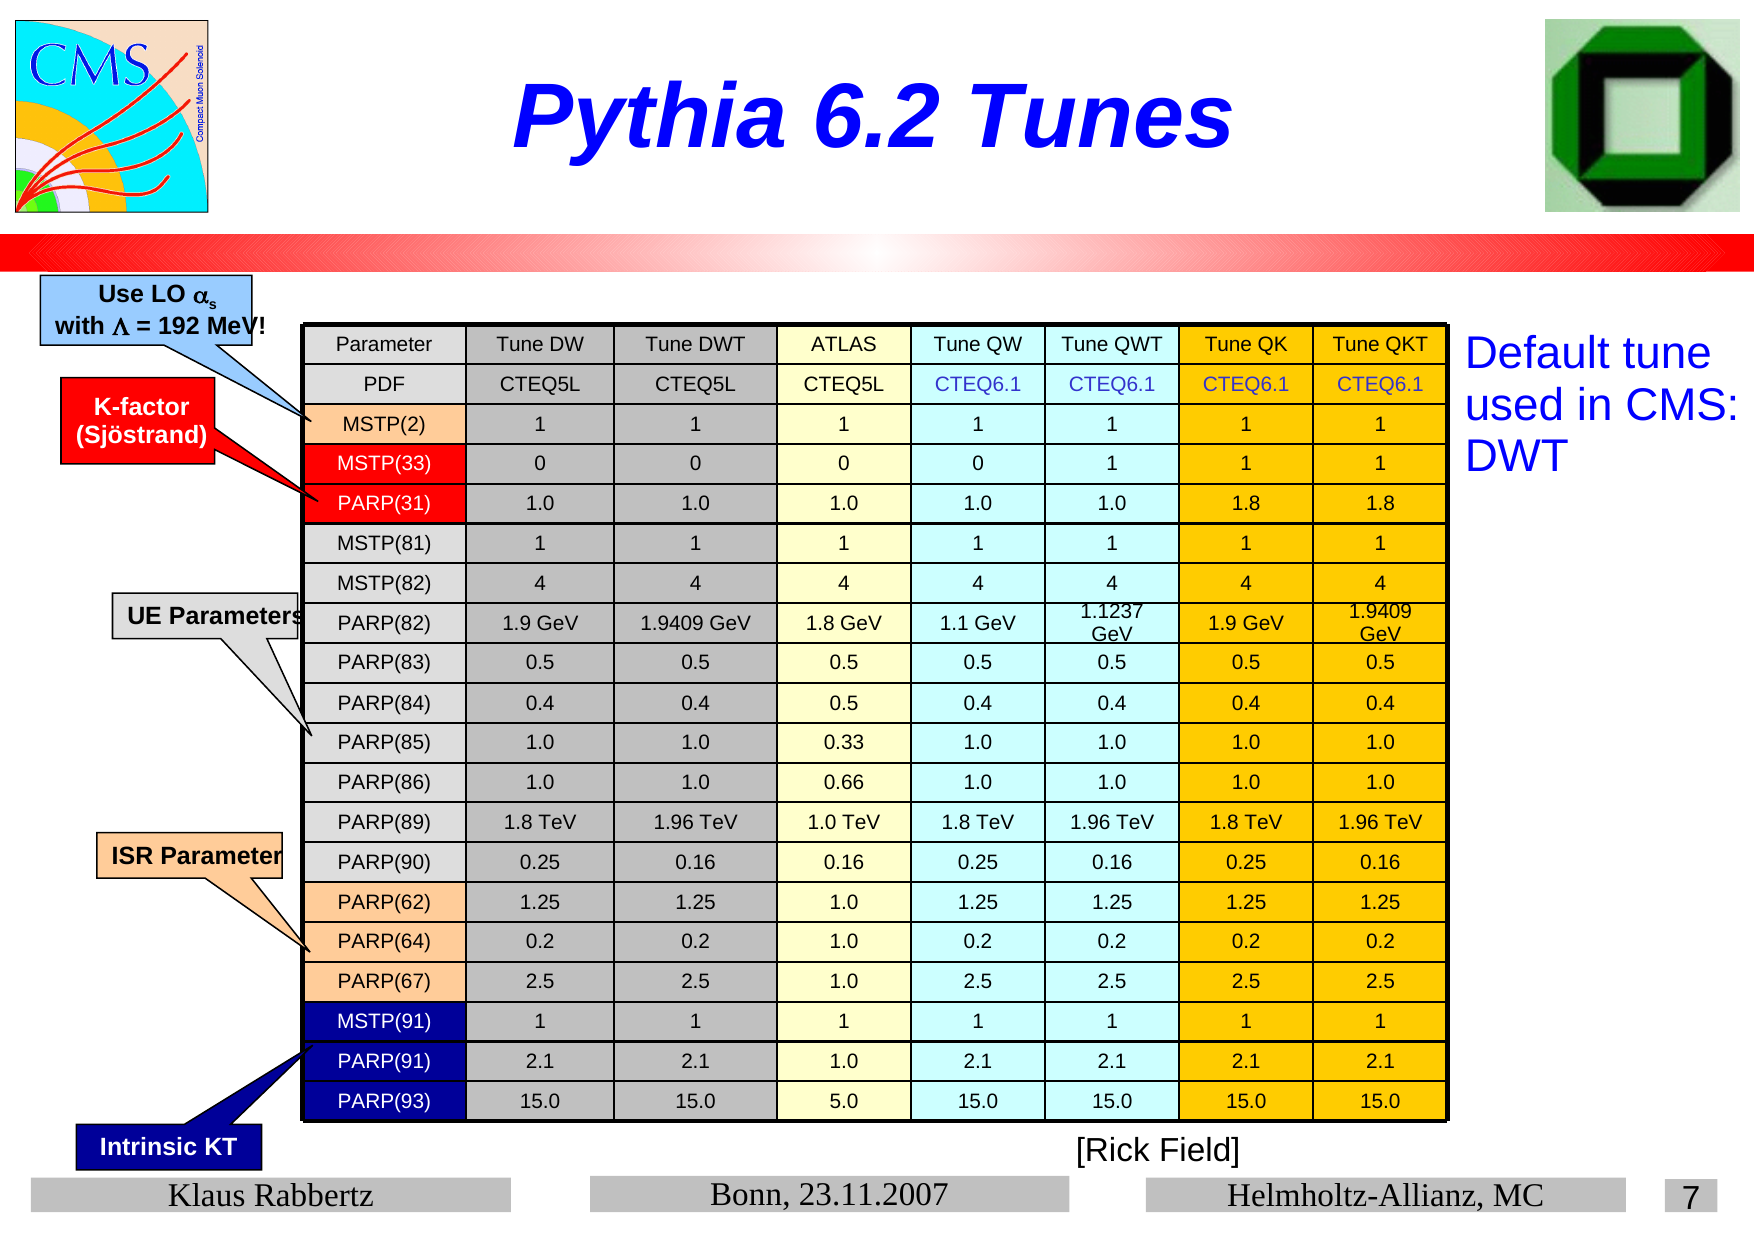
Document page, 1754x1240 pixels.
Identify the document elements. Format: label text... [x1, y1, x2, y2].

text_box 4 [615, 564, 776, 602]
text_box 15.0 [1180, 1082, 1312, 1119]
text_box 0 [615, 445, 776, 483]
text_box 1.0 [778, 923, 910, 961]
text_box 1.0 [1046, 724, 1178, 762]
text_box 1.8 TeV [912, 803, 1044, 841]
text_box 0.33 [778, 724, 910, 762]
text_box 1.8 TeV [1180, 803, 1312, 841]
text_box PARP(83) [305, 644, 465, 682]
text_box CTEQ5L [615, 365, 776, 403]
text_box 0.2 [1314, 923, 1445, 961]
text_box 1 [1046, 1003, 1178, 1040]
text_box 0.16 [1314, 843, 1445, 881]
text_box 1.25 [1314, 883, 1445, 921]
text_box 1.0 [615, 764, 776, 801]
text_box PDF [305, 365, 465, 403]
text_box CTEQ6.1 [912, 365, 1044, 403]
text_box 0 [912, 445, 1044, 483]
text_box 0.16 [1046, 843, 1178, 881]
text_box 1 [615, 1003, 776, 1040]
text_box MSTP(81) [305, 525, 465, 562]
text_box 1 [912, 405, 1044, 443]
text_box 1 [778, 1003, 910, 1040]
text_box 1.0 [1314, 764, 1445, 801]
picture [1545, 19, 1740, 212]
text_box PARP(86) [305, 764, 465, 801]
text_box 0.2 [615, 923, 776, 961]
text_box MSTP(91) [305, 1003, 465, 1040]
text_box 0.5 [778, 644, 910, 682]
text_box 1.0 [1046, 764, 1178, 801]
text_box 0.4 [467, 684, 613, 722]
text_box 4 [1180, 564, 1312, 602]
text_box 1.25 [615, 883, 776, 921]
text_box 2.1 [1046, 1043, 1178, 1080]
picture [14, 19, 209, 213]
text_box 1.0 [912, 764, 1044, 801]
text_box 0.4 [912, 684, 1044, 722]
text_box 4 [1314, 564, 1445, 602]
text_box 15.0 [912, 1082, 1044, 1119]
text_box 1.9409 GeV [1314, 604, 1445, 642]
text_box 1 [1180, 1003, 1312, 1040]
text_box 0.16 [778, 843, 910, 881]
text_box 1.25 [1180, 883, 1312, 921]
text_box 0.4 [1046, 684, 1178, 722]
text_box PARP(82) [305, 604, 465, 642]
text_box 1.8 GeV [778, 604, 910, 642]
text_box 0.2 [912, 923, 1044, 961]
text_box PARP(31) [305, 485, 465, 522]
text_box 1 [912, 1003, 1044, 1040]
text_box PARP(85) [305, 724, 465, 762]
text_box 1.1 GeV [912, 604, 1044, 642]
text_box 1.0 [467, 764, 613, 801]
text_box 0.5 [615, 644, 776, 682]
text_box 1.0 [778, 485, 910, 522]
text_box Tune QKT [1314, 327, 1445, 363]
text_box Tune DWT [615, 327, 776, 363]
text_box ATLAS [778, 327, 910, 363]
text_box 0.2 [1046, 923, 1178, 961]
text_box 1.0 [778, 963, 910, 1001]
text_box 0.25 [1180, 843, 1312, 881]
text_box 1.96 TeV [615, 803, 776, 841]
text_box 2.5 [615, 963, 776, 1001]
text_box ISR Parameter [96, 832, 311, 953]
text_box 0.5 [778, 684, 910, 722]
text_box 1 [1180, 525, 1312, 562]
text_box 2.1 [1314, 1043, 1445, 1080]
text_box MSTP(2) [305, 405, 465, 443]
text_box 1 [1180, 405, 1312, 443]
text_box 0 [467, 445, 613, 483]
text_box 2.1 [912, 1043, 1044, 1080]
text_box 2.1 [615, 1043, 776, 1080]
text_box 1.0 [1314, 724, 1445, 762]
text_box 0.4 [1314, 684, 1445, 722]
text_box 1 [1046, 525, 1178, 562]
text_box Tune QK [1180, 327, 1312, 363]
text_box PARP(62) [305, 883, 465, 921]
text_box 2.5 [912, 963, 1044, 1001]
text_box 4 [1046, 564, 1178, 602]
text_box PARP(91) [305, 1043, 465, 1080]
text_box Tune DW [467, 327, 613, 363]
text_box 0.5 [912, 644, 1044, 682]
text_box 15.0 [467, 1082, 613, 1119]
text_box Use LO s with  = 192 MeV! [40, 275, 312, 422]
text_box 4 [778, 564, 910, 602]
text_box 1.0 [912, 724, 1044, 762]
text_box 1.9 GeV [1180, 604, 1312, 642]
text_box 1 [778, 405, 910, 443]
text_box 1.25 [912, 883, 1044, 921]
text_box CTEQ6.1 [1046, 365, 1178, 403]
text_box 1 [467, 405, 613, 443]
text_box 1.0 [1180, 764, 1312, 801]
text_box 1 [1314, 525, 1445, 562]
text_box 1.9409 GeV [615, 604, 776, 642]
text_box 1 [1314, 405, 1445, 443]
text_box 0.25 [912, 843, 1044, 881]
text_box 1 [912, 525, 1044, 562]
text_box PARP(90) [305, 843, 465, 881]
title Pythia 6.2 Tunes [214, 11, 1534, 219]
text_box 0.4 [615, 684, 776, 722]
text_box 2.1 [467, 1043, 613, 1080]
text_box Tune QW [912, 327, 1044, 363]
text_box CTEQ6.1 [1314, 365, 1445, 403]
text_box 0.5 [1314, 644, 1445, 682]
text_box 1.0 [1046, 485, 1178, 522]
text_box 1 [615, 405, 776, 443]
text_box 1 [615, 525, 776, 562]
text_box 1.0 [778, 883, 910, 921]
text_box 1.1237 GeV [1046, 604, 1178, 642]
text_box 0.5 [467, 644, 613, 682]
text_box PARP(64) [305, 923, 465, 961]
text_box 1 [778, 525, 910, 562]
text_box 1.0 [778, 1043, 910, 1080]
text_box 2.5 [467, 963, 613, 1001]
text_box 1.0 [615, 724, 776, 762]
text_box 0.25 [467, 843, 613, 881]
text_box 1.25 [467, 883, 613, 921]
text_box 1.0 [467, 724, 613, 762]
text_box 0.66 [778, 764, 910, 801]
text_box CTEQ5L [467, 365, 613, 403]
text_box Intrinsic KT [76, 1045, 313, 1170]
text_box 1 [467, 525, 613, 562]
text_box 1.0 [1180, 724, 1312, 762]
text_box 4 [912, 564, 1044, 602]
text_box 1 [467, 1003, 613, 1040]
text_box [Rick Field] [1061, 1123, 1256, 1176]
text_box 1.8 [1180, 485, 1312, 522]
text_box Parameter [305, 327, 465, 363]
text_box 0.16 [615, 843, 776, 881]
text_box PARP(67) [305, 963, 465, 1001]
text_box 0 [778, 445, 910, 483]
text_box CTEQ5L [778, 365, 910, 403]
text_box 1.9 GeV [467, 604, 613, 642]
text_box PARP(93) [305, 1082, 465, 1119]
text_box 1 [1180, 445, 1312, 483]
text_box 1.8 TeV [467, 803, 613, 841]
text_box 1.0 [912, 485, 1044, 522]
text_box MSTP(82) [305, 564, 465, 602]
text_box 1 [1046, 445, 1178, 483]
text_box 1.0 TeV [778, 803, 910, 841]
text_box 1 [1314, 445, 1445, 483]
text_box 2.5 [1046, 963, 1178, 1001]
text_box 5.0 [778, 1082, 910, 1119]
text_box 1 [1314, 1003, 1445, 1040]
text_box 15.0 [1314, 1082, 1445, 1119]
text_box 1 [1046, 405, 1178, 443]
text_box 0.2 [1180, 923, 1312, 961]
text_box Default tune used in CMS: DWT [1464, 327, 1741, 482]
text_box 2.5 [1180, 963, 1312, 1001]
text_box 0.4 [1180, 684, 1312, 722]
text_box 1.0 [615, 485, 776, 522]
text_box 0.5 [1180, 644, 1312, 682]
text_box PARP(89) [305, 803, 465, 841]
text_box 1.96 TeV [1046, 803, 1178, 841]
text_box 1.96 TeV [1314, 803, 1445, 841]
text_box 2.5 [1314, 963, 1445, 1001]
text_box Tune QWT [1046, 327, 1178, 363]
text_box 0.5 [1046, 644, 1178, 682]
text_box 1.25 [1046, 883, 1178, 921]
text_box 15.0 [1046, 1082, 1178, 1119]
text_box UE Parameters [112, 593, 312, 736]
text_box 15.0 [615, 1082, 776, 1119]
text_box MSTP(33) [305, 445, 465, 483]
text_box 1.0 [467, 485, 613, 522]
text_box PARP(84) [305, 684, 465, 722]
text_box 2.1 [1180, 1043, 1312, 1080]
text_box K-factor (Sjöstrand) [61, 377, 319, 502]
text_box CTEQ6.1 [1180, 365, 1312, 403]
text_box 4 [467, 564, 613, 602]
text_box 0.2 [467, 923, 613, 961]
text_box 1.8 [1314, 485, 1445, 522]
